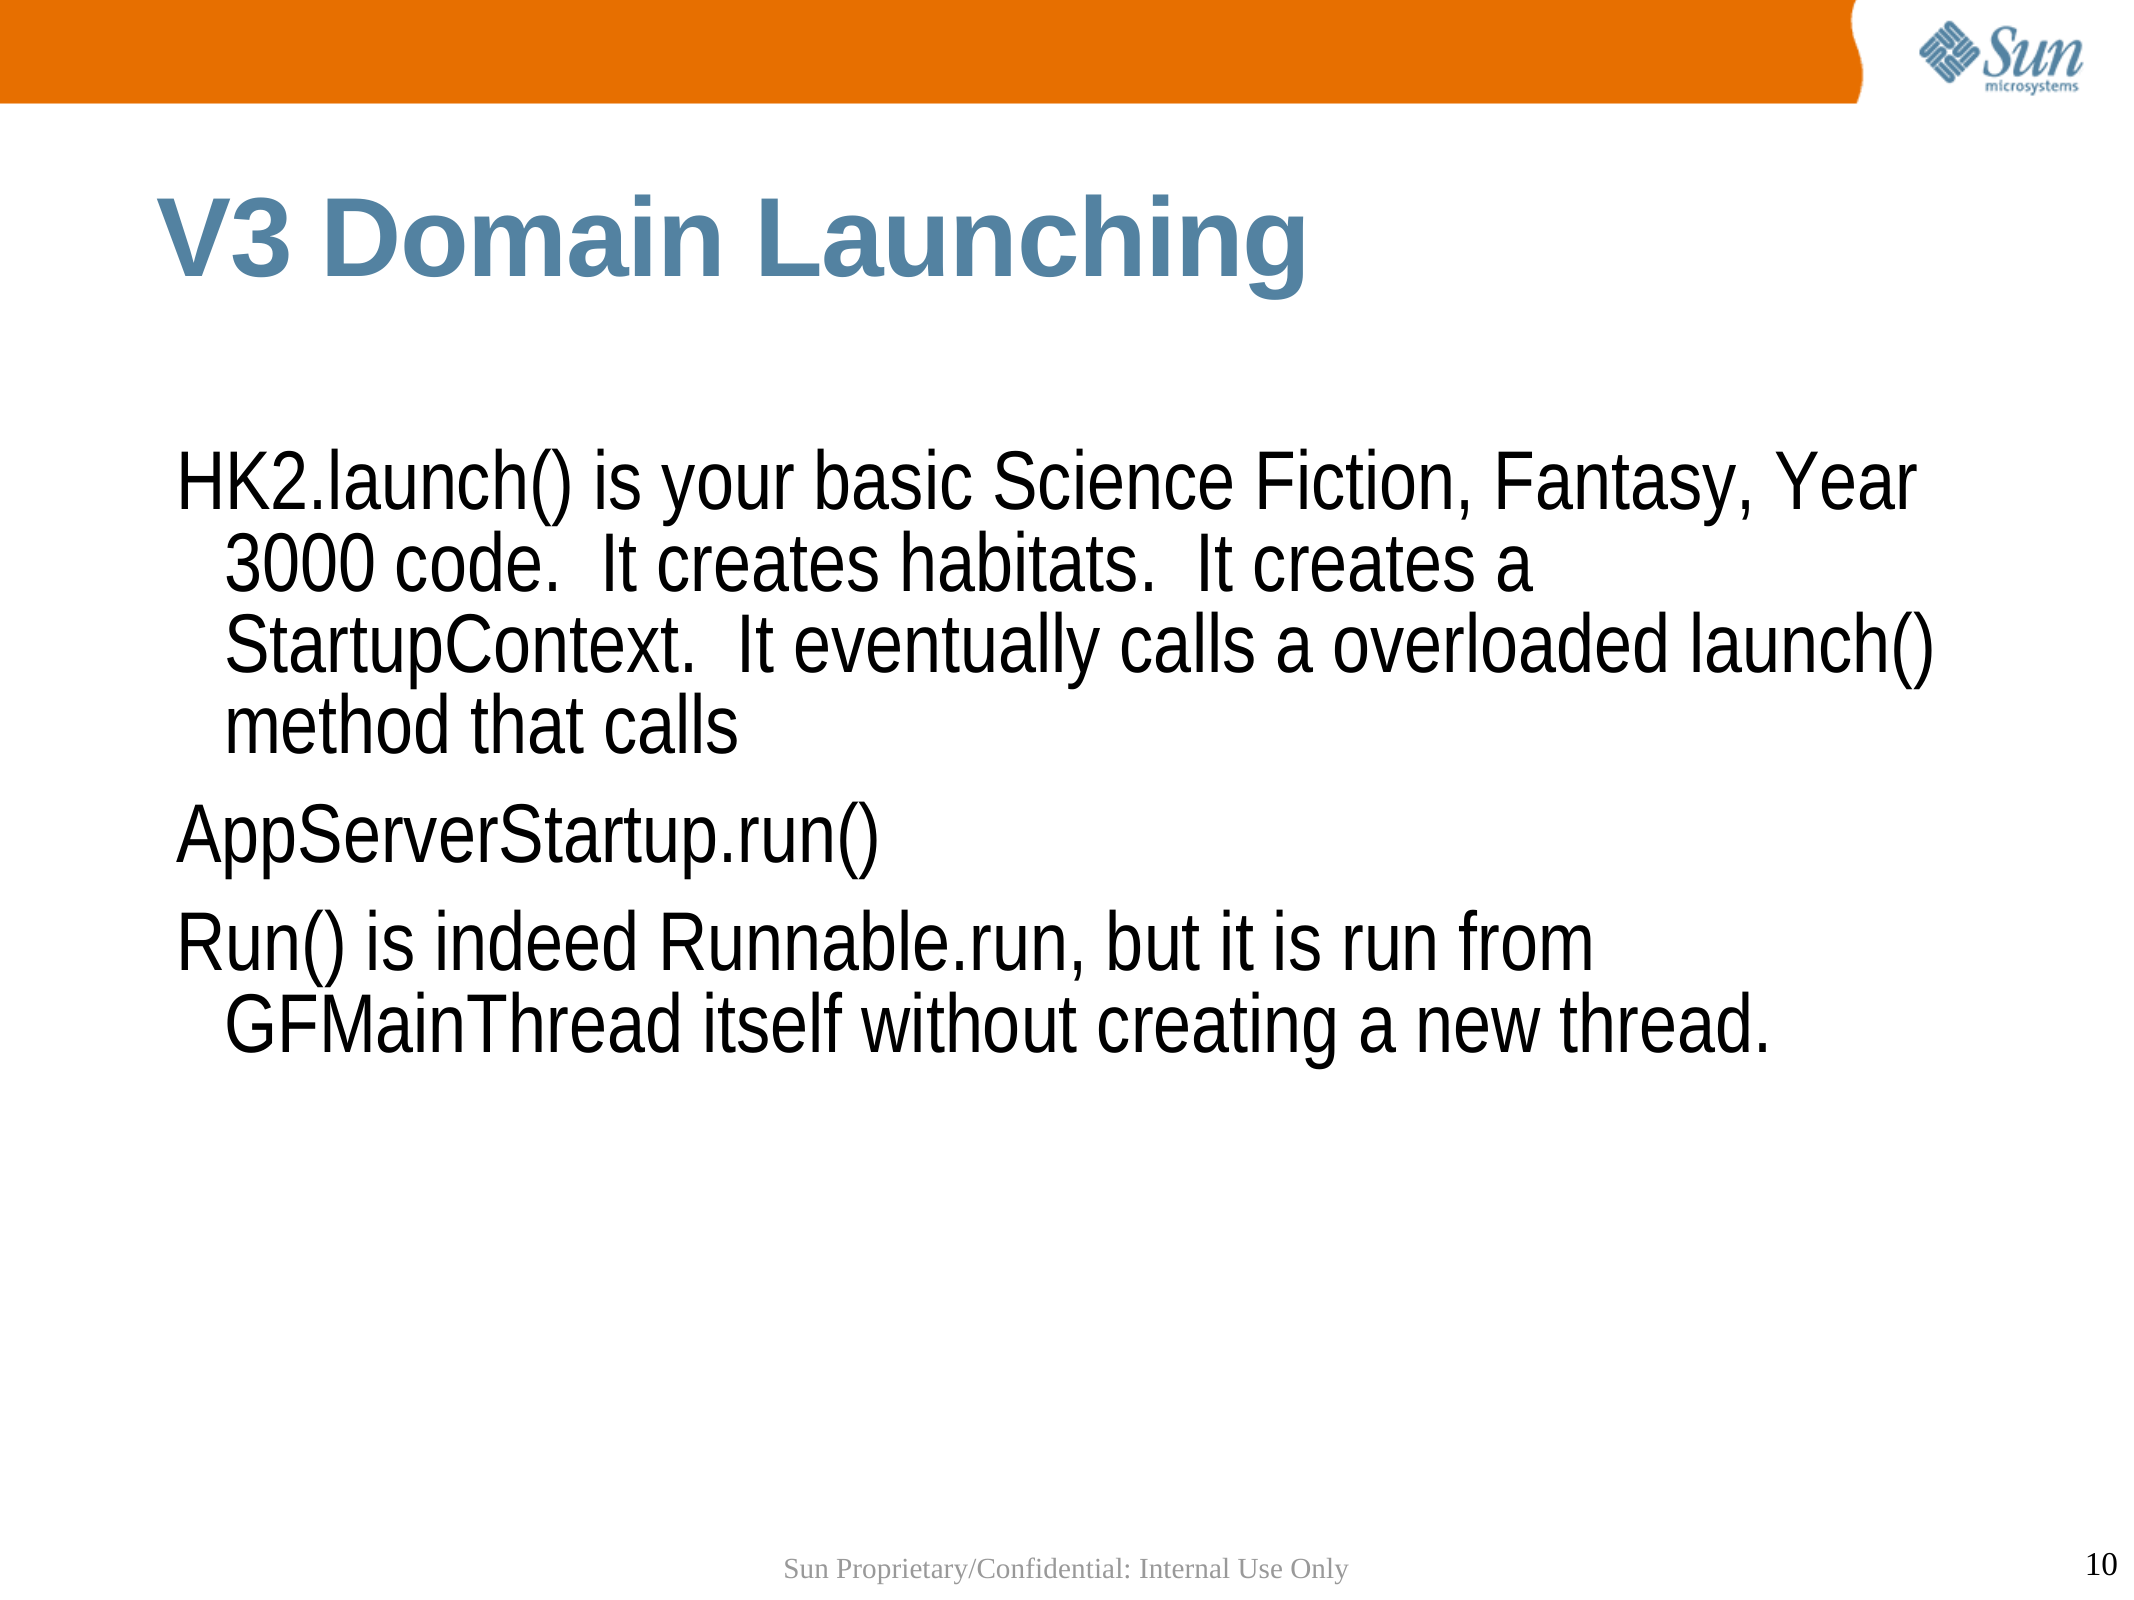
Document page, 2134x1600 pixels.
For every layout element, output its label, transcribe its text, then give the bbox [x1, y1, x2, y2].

list HK2.launch() is your basic Science Fiction, Fantasy, Year 3000 code. It creates habitats. It creates a StartupContext. It eventually calls a overloaded launch() method that calls AppServerStartup.run() Run() is indeed Runnable.run, but it is run from GFMainThread itself without creating a new thread. [156, 444, 1979, 1194]
picture [0, 0, 2134, 107]
title V3 Domain Launching [156, 185, 1979, 421]
